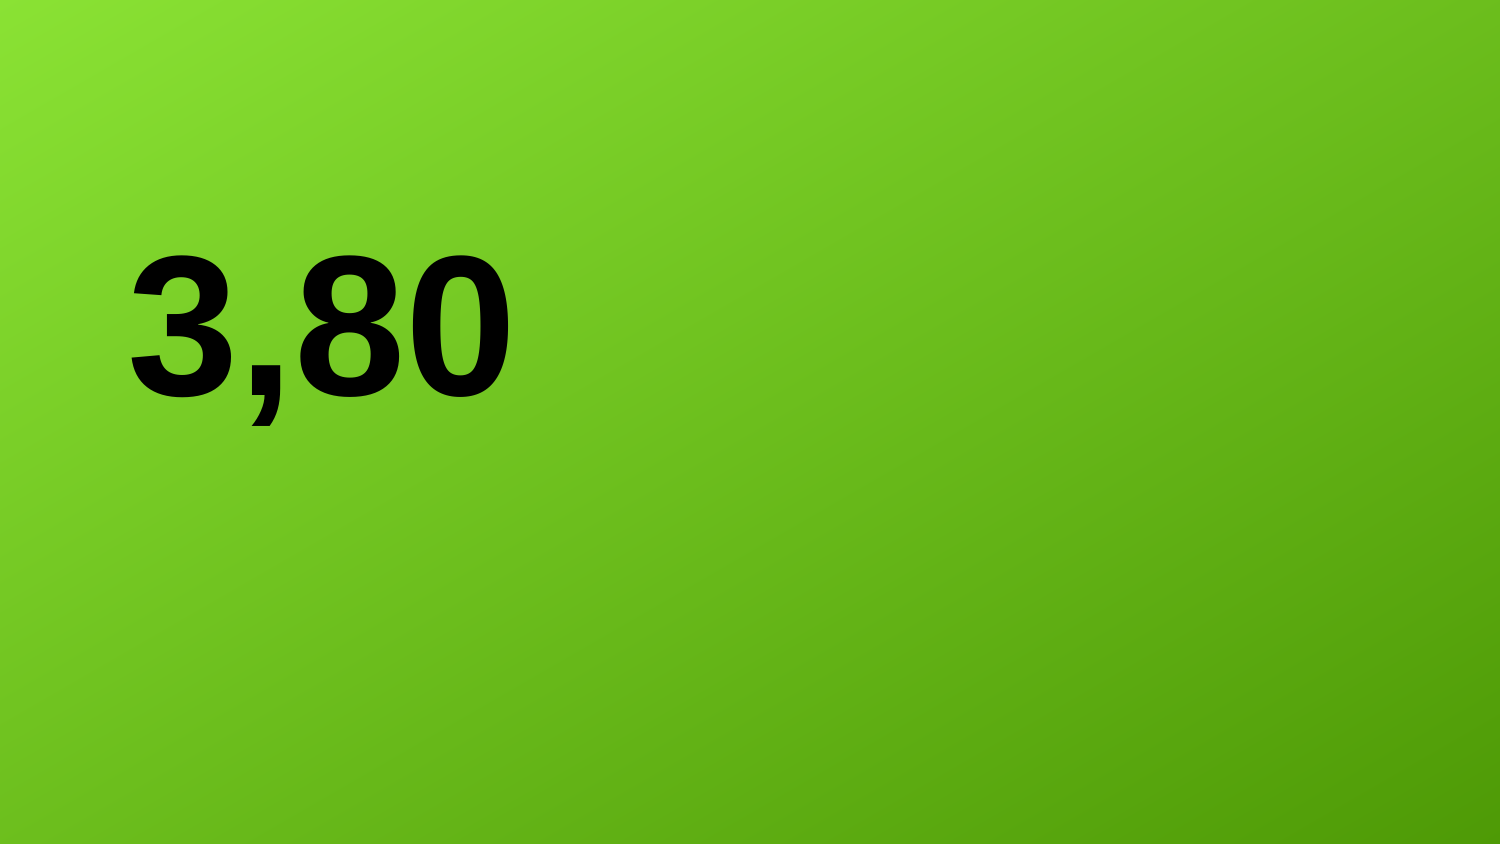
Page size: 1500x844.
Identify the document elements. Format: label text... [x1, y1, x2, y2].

title 3,80 [112, 259, 1388, 450]
